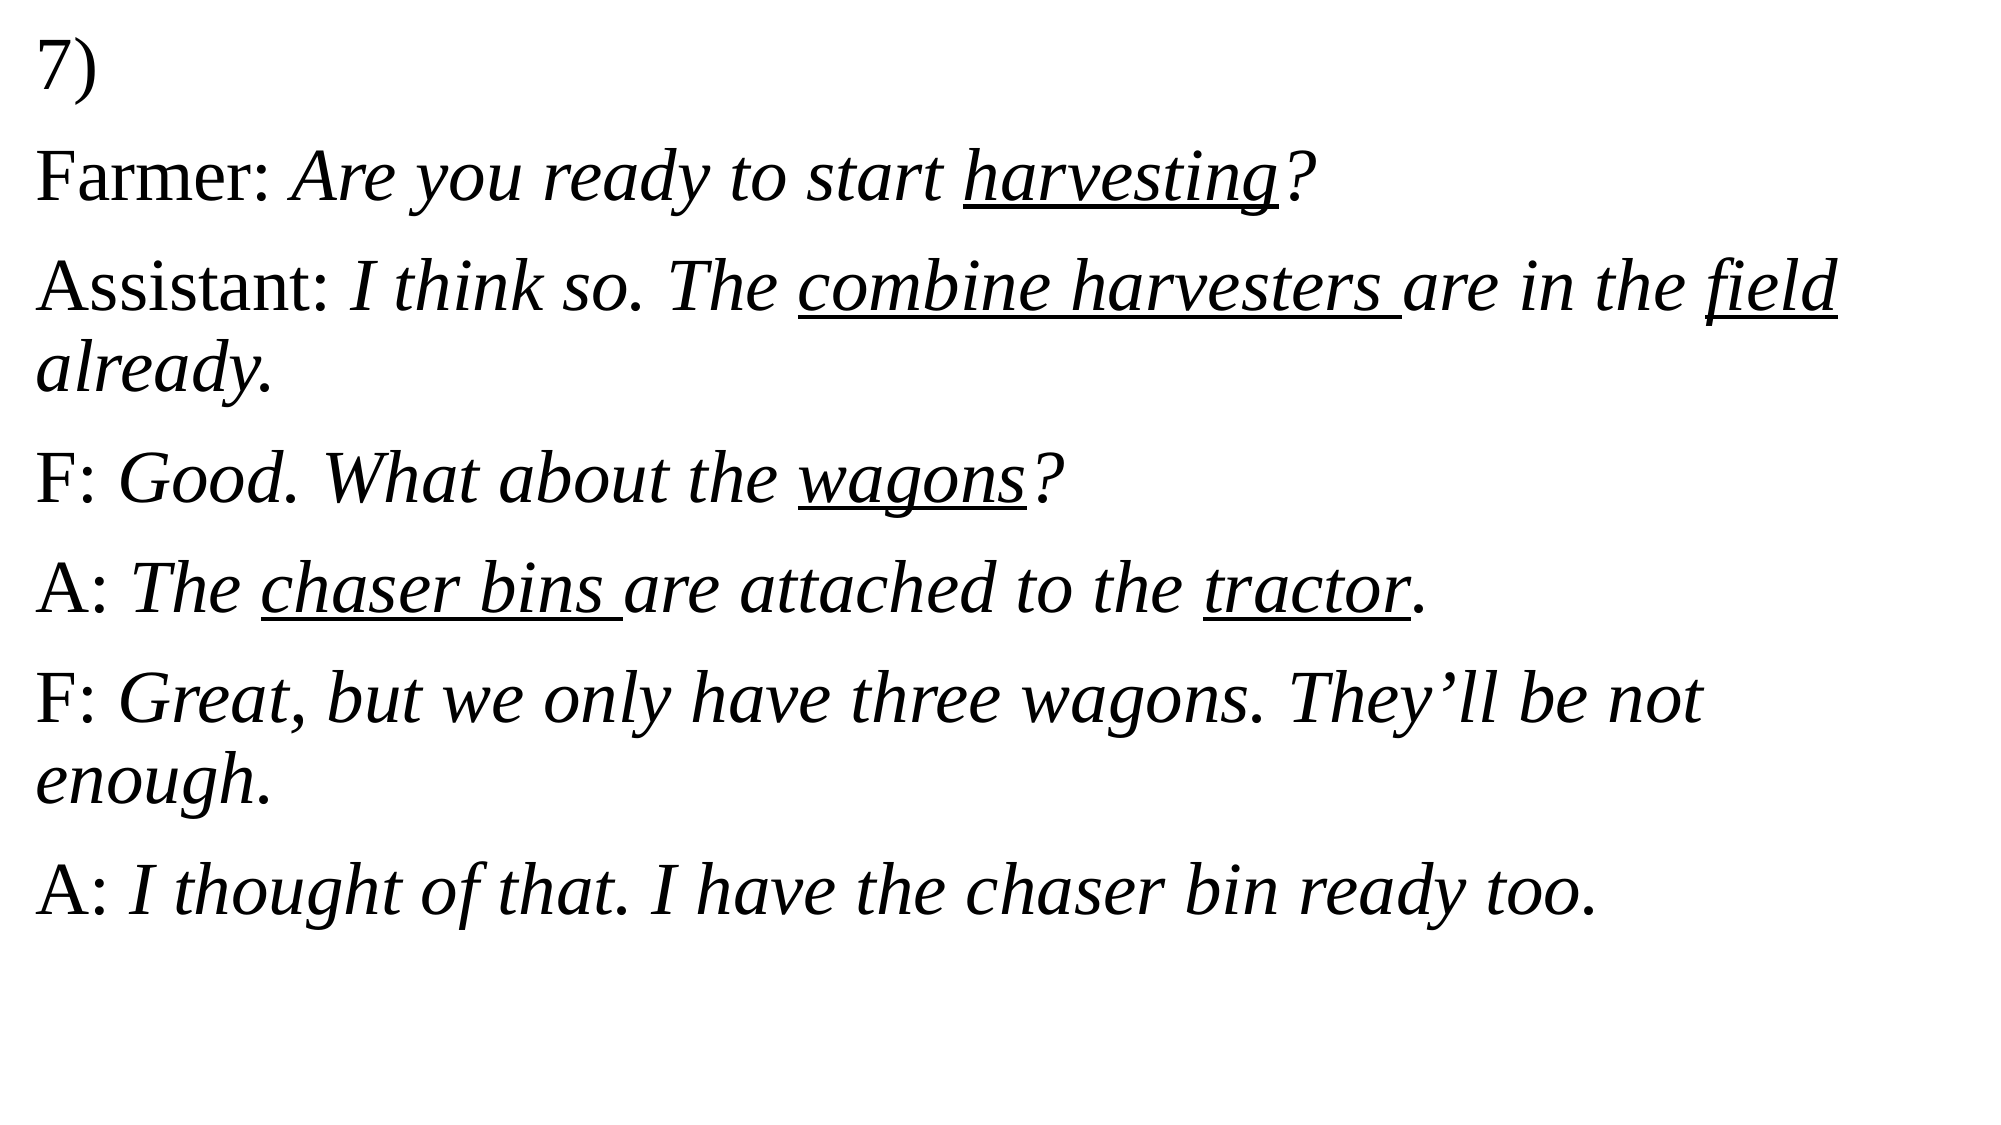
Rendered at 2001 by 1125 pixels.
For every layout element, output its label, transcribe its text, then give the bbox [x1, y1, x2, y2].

list 7) Farmer: Are you ready to start harvesting? Assistant: I think so. The combine harvesters are in the field already. F: Good. What about the wagons? A: The chaser bins are attached to the tractor. F: Great, but we only have three wagons. They’ll be not enough. A: I thought of that. I have the chaser bin ready too. [20, 17, 1976, 1107]
